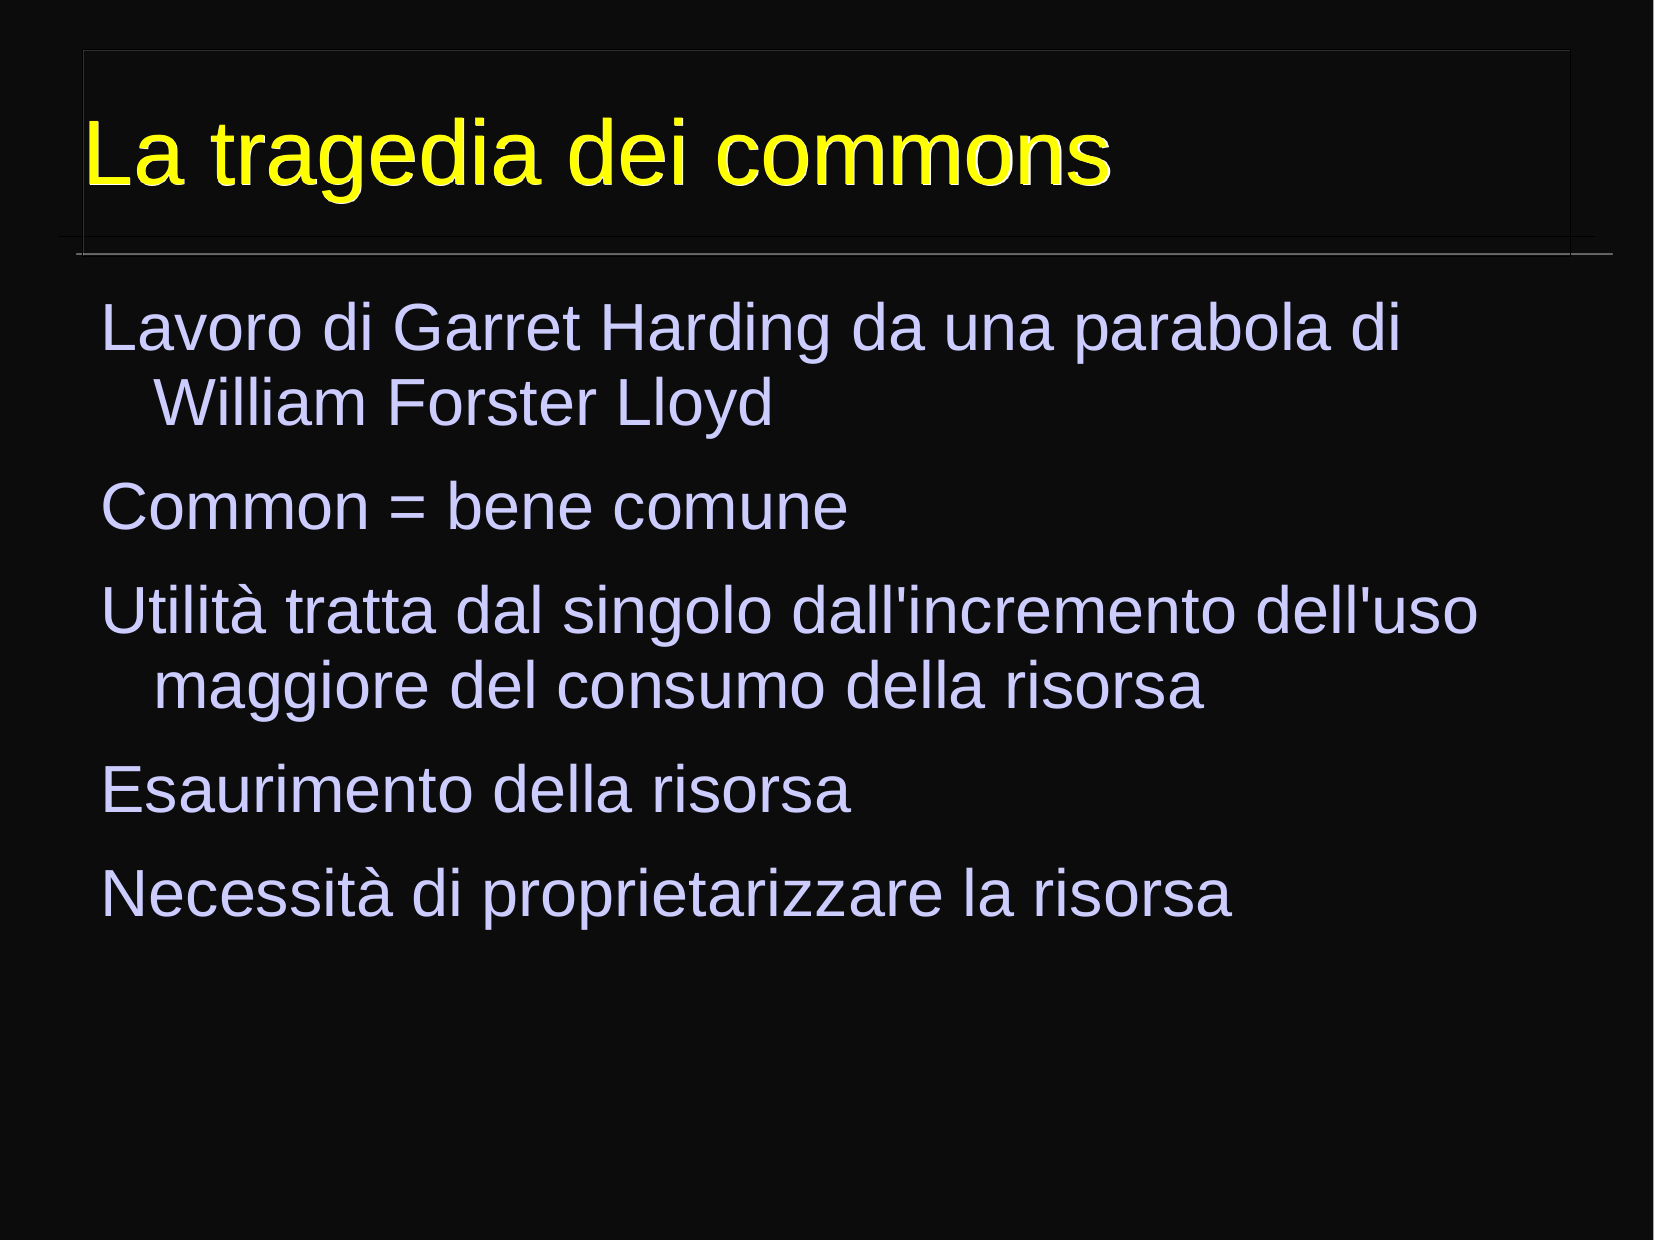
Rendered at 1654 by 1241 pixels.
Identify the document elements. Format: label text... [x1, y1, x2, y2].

list Lavoro di Garret Harding da una parabola di William Forster Lloyd Common = bene comune Utilità tratta dal singolo dall'incremento dell'uso maggiore del consumo della risorsa Esaurimento della risorsa Necessità di proprietarizzare la risorsa [82, 290, 1571, 1109]
title La tragedia dei commons [82, 49, 1571, 257]
